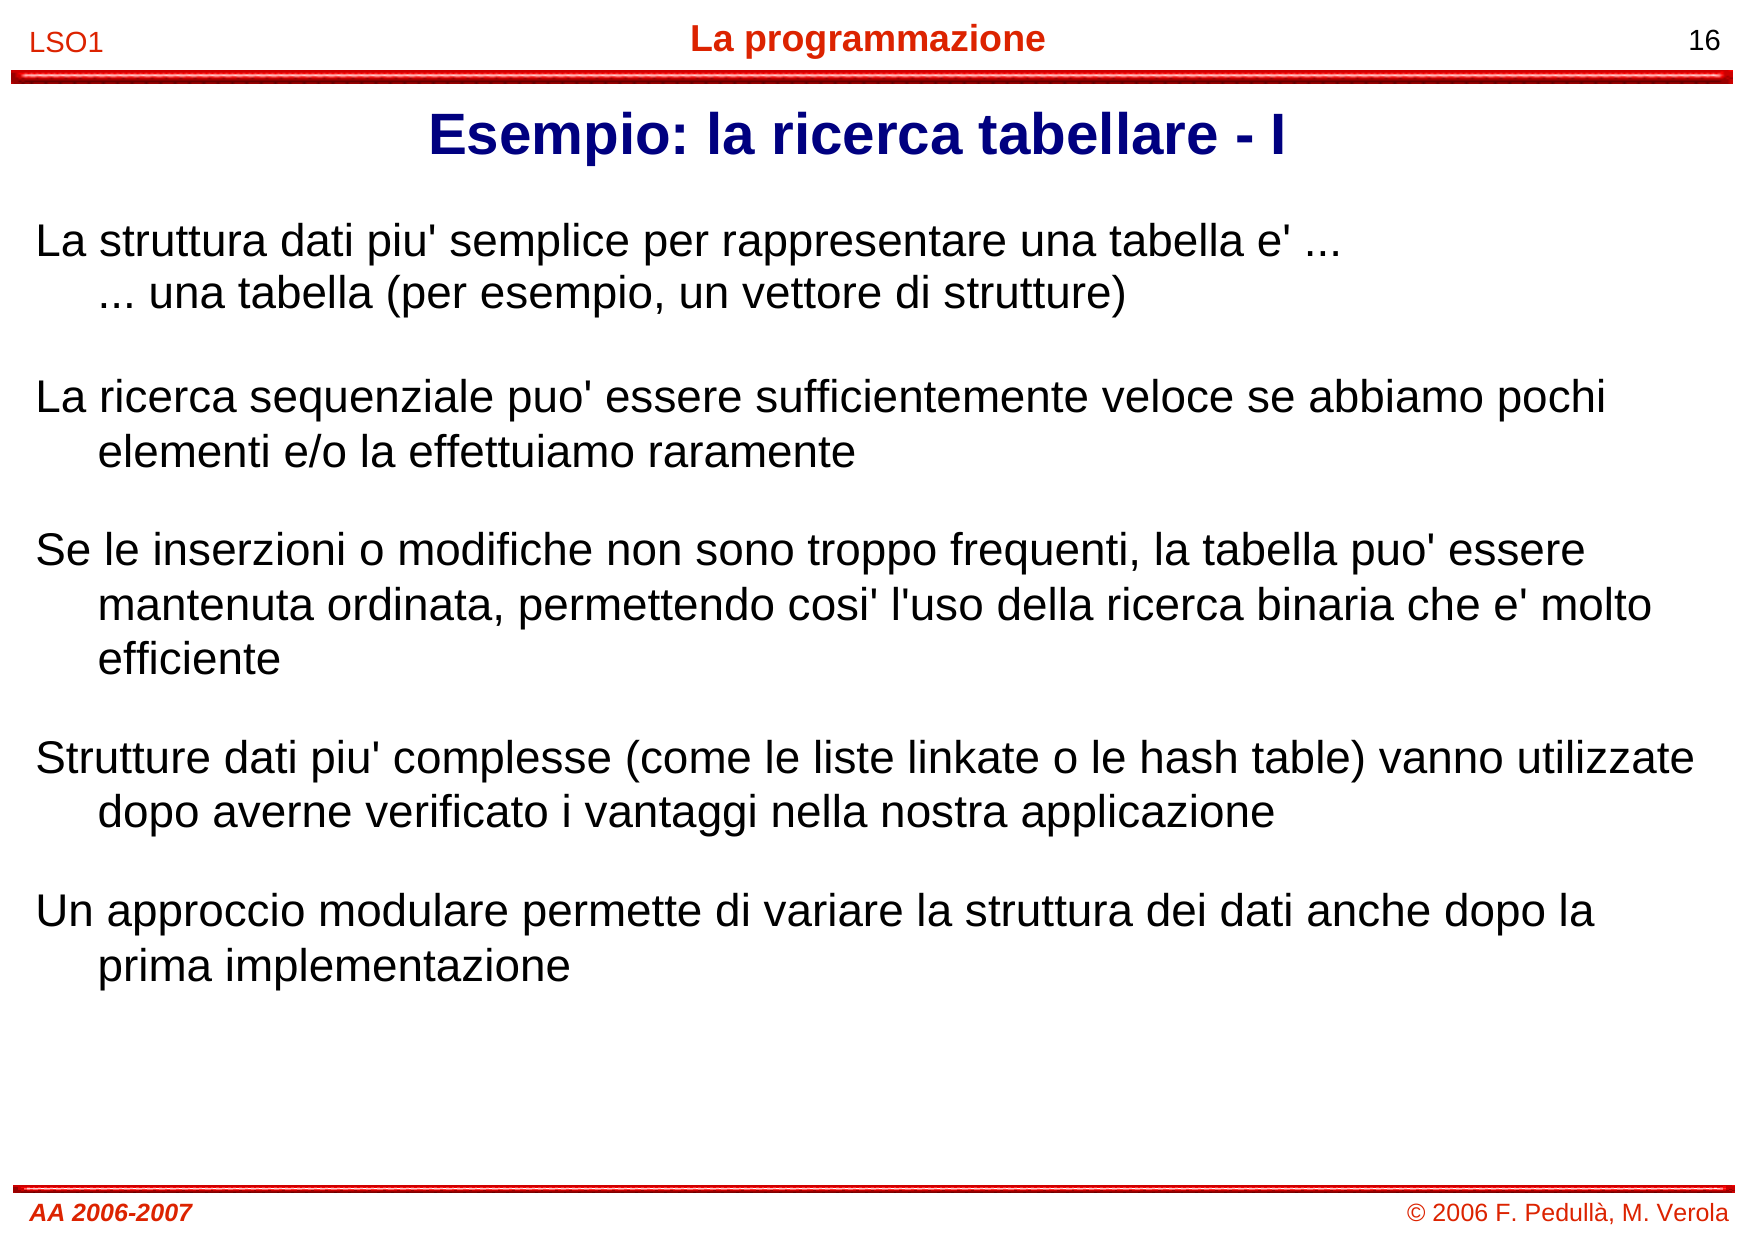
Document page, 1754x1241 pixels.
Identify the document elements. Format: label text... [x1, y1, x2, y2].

text_box Esempio: la ricerca tabellare - I [386, 98, 1330, 187]
picture [13, 1185, 1735, 1193]
picture [11, 70, 1733, 84]
list La struttura dati piu' semplice per rappresentare una tabella e' ... ... una tabella (per esempio, un vettore di strutture) La ricerca sequenziale puo' essere sufficientemente veloce se abbiamo pochi elementi e/o la effettuiamo raramente Se le inserzioni o modifiche non sono troppo frequenti, la tabella puo' essere mantenuta ordinata, permettendo cosi' l'uso della ricerca binaria che e' molto efficiente Strutture dati piu' complesse (come le liste linkate o le hash table) vanno utilizzate dopo averne verificato i vantaggi nella nostra applicazione Un approccio modulare permette di variare la struttura dei dati anche dopo la prima implementazione [35, 215, 1717, 1070]
